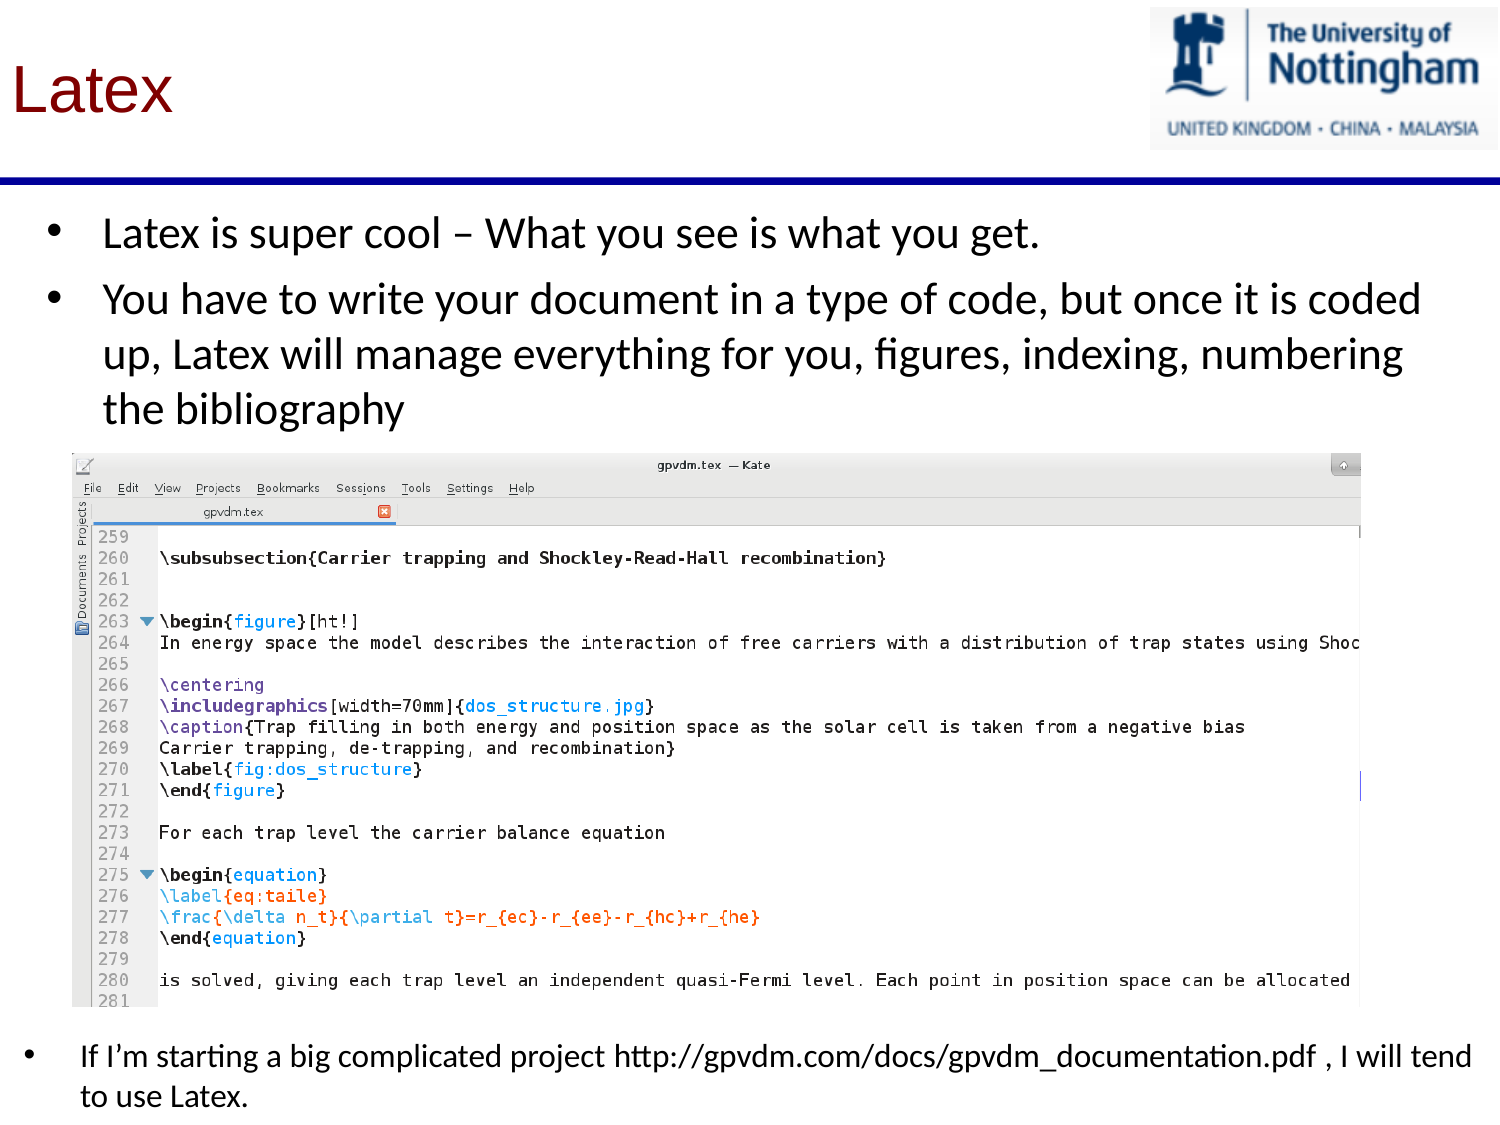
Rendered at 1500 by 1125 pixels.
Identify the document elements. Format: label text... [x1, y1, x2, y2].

picture [72, 453, 1361, 1007]
picture [1150, 7, 1498, 150]
list Latex is super cool – What you see is what you get. You have to write your document in a type of code, but once it is coded up, Latex will manage everything for you, figures, indexing, numbering the bibliography [31, 194, 1476, 415]
list If I’m starting a big complicated project http://gpvdm.com/docs/gpvdm_documentation.pdf , I will tend to use Latex. [8, 1026, 1490, 1125]
title Latex [11, 12, 998, 168]
